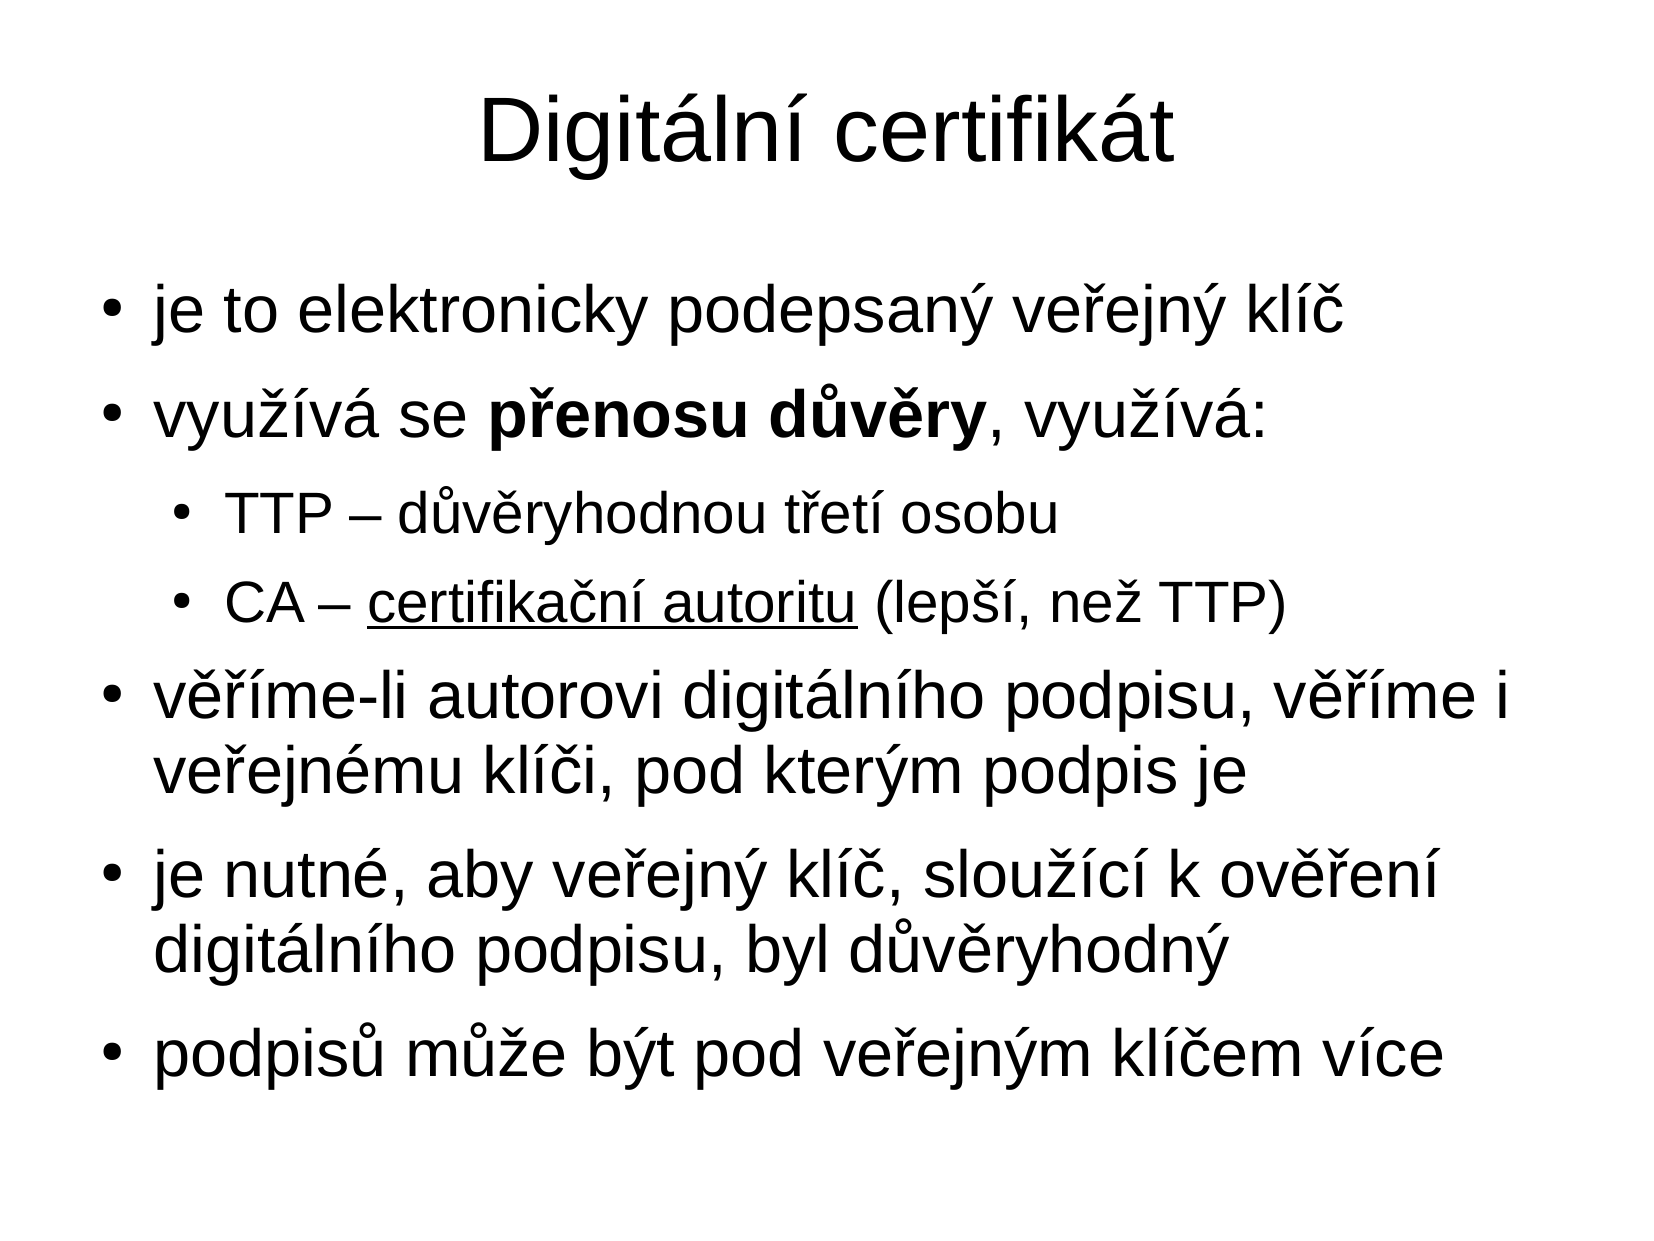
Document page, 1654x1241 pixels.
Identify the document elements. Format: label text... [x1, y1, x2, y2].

title Digitální certifikát [82, 33, 1571, 226]
list je to elektronicky podepsaný veřejný klíč využívá se přenosu důvěry, využívá: TTP – důvěryhodnou třetí osobu CA – certifikační autoritu (lepší, než TTP) věříme-li autorovi digitálního podpisu, věříme i veřejnému klíči, pod kterým podpis je je nutné, aby veřejný klíč, sloužící k ověření digitálního podpisu, byl důvěryhodný podpisů může být pod veřejným klíčem více [82, 272, 1571, 1092]
